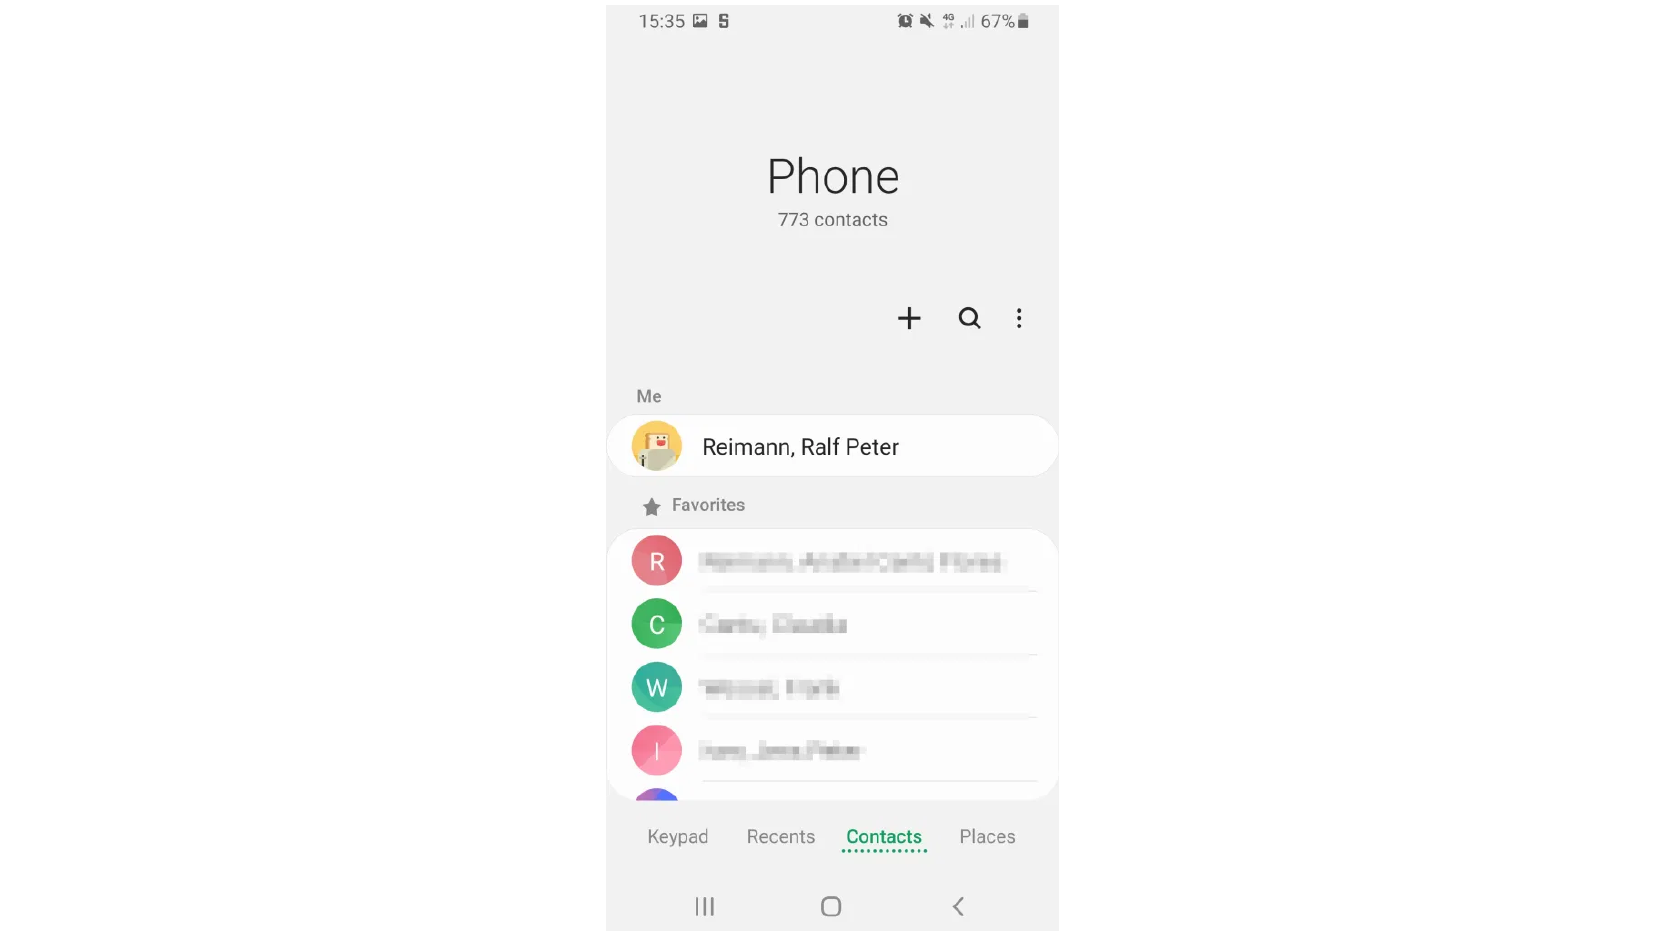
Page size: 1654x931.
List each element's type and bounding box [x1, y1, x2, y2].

picture [606, 5, 1059, 931]
